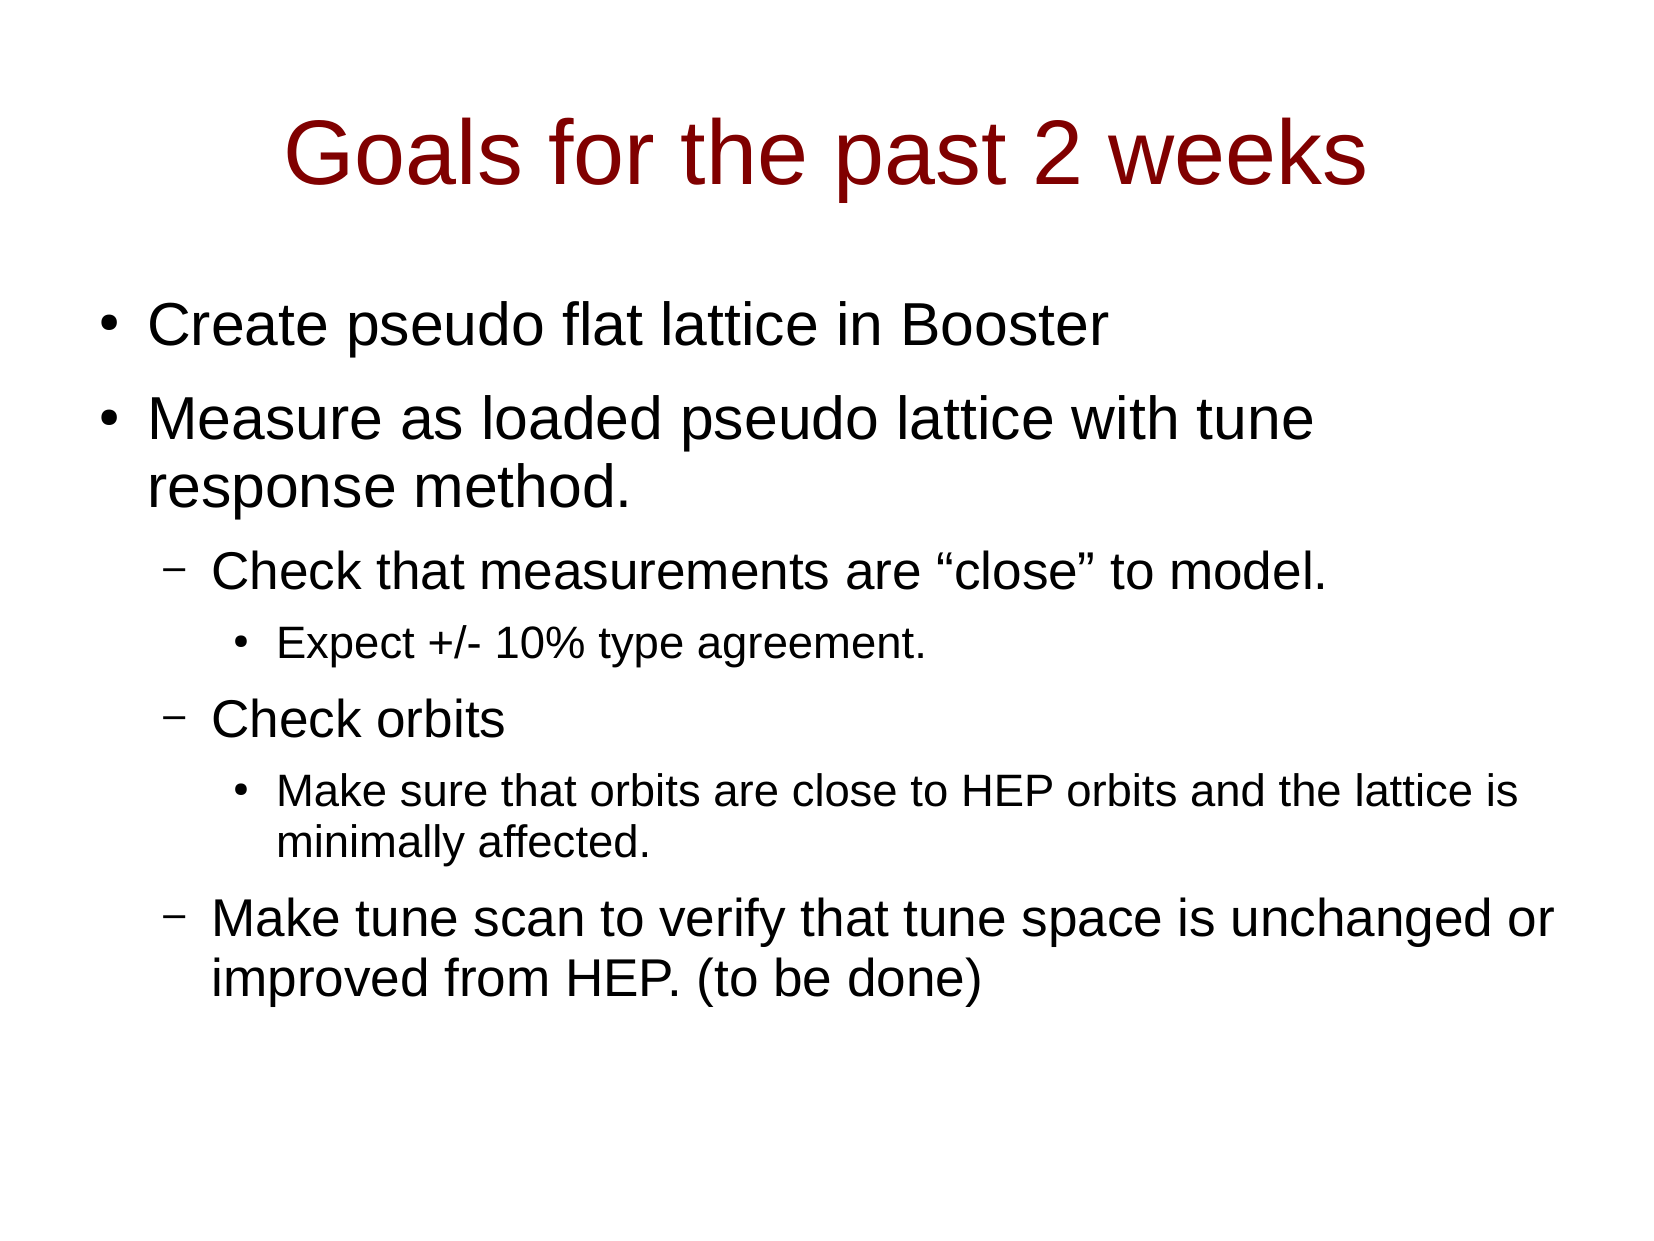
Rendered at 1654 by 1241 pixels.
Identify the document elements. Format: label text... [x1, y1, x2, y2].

title Goals for the past 2 weeks [82, 49, 1571, 257]
list Create pseudo flat lattice in Booster Measure as loaded pseudo lattice with tune response method. Check that measurements are “close” to model. Expect +/- 10% type agreement. Check orbits Make sure that orbits are close to HEP orbits and the lattice is minimally affected. Make tune scan to verify that tune space is unchanged or improved from HEP. (to be done) [82, 290, 1571, 1010]
